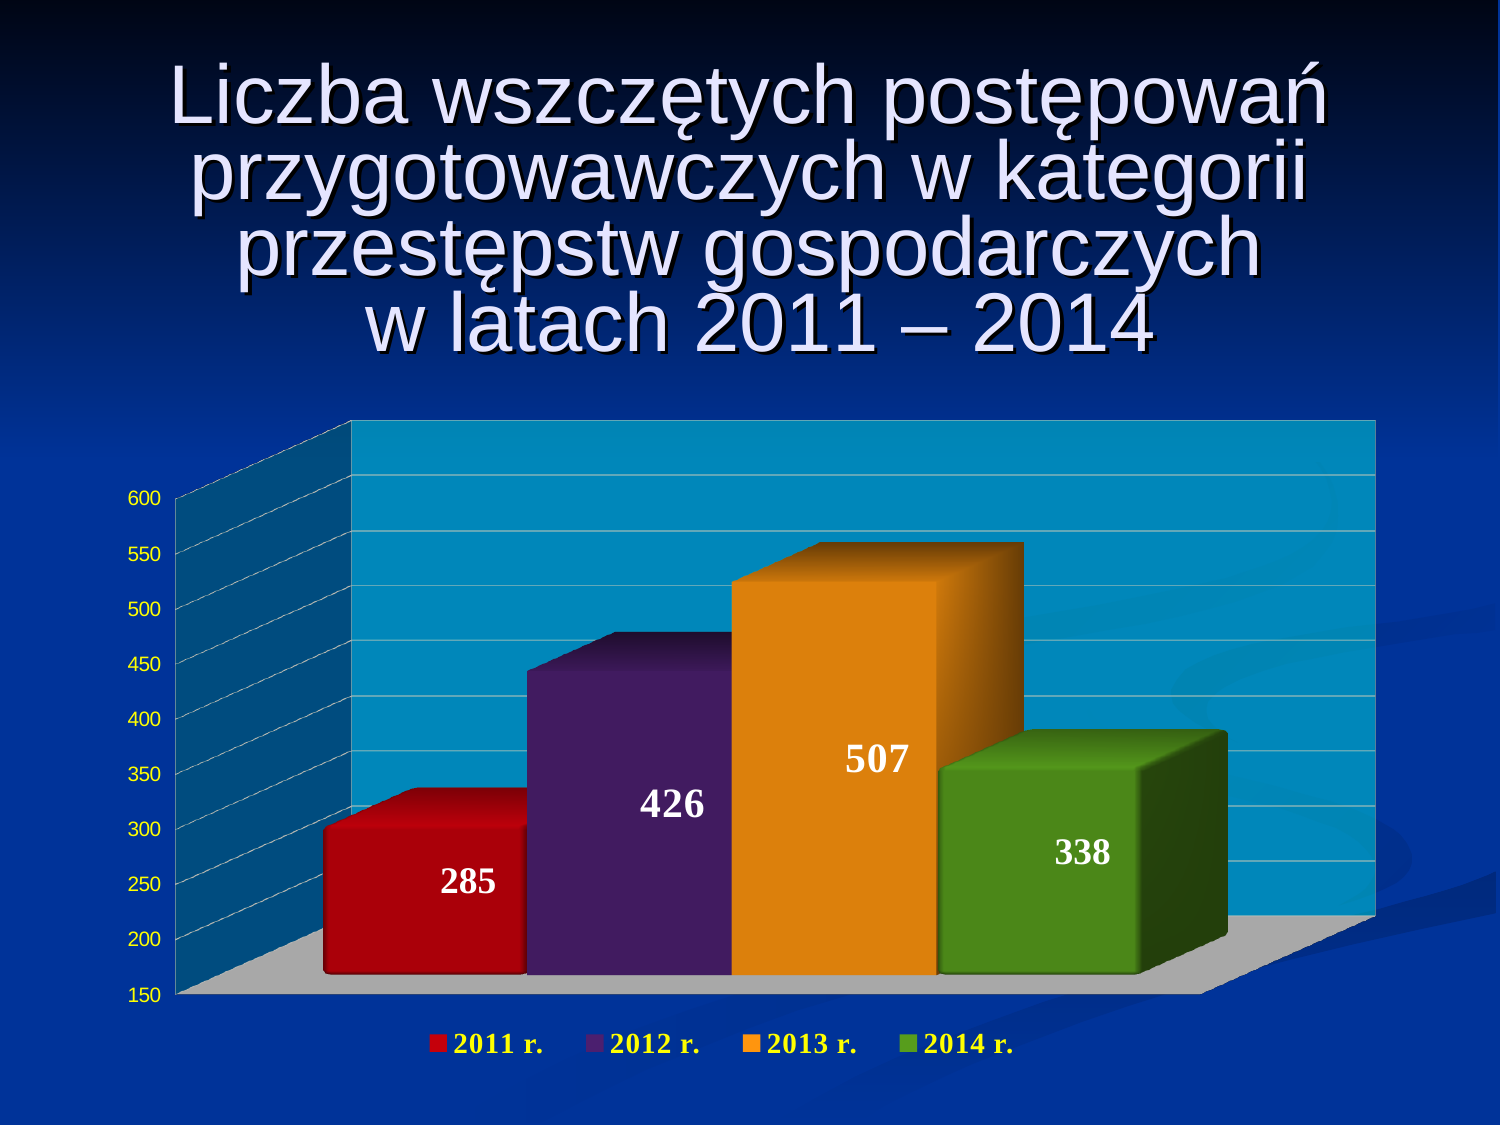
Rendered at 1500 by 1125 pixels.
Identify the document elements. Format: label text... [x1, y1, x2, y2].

chart [64, 389, 1453, 1125]
title Liczba wszczętych postępowań przygotowawczych w kategorii przestępstw gospodarczych w latach 2011 – 2014 [75, 21, 1424, 256]
